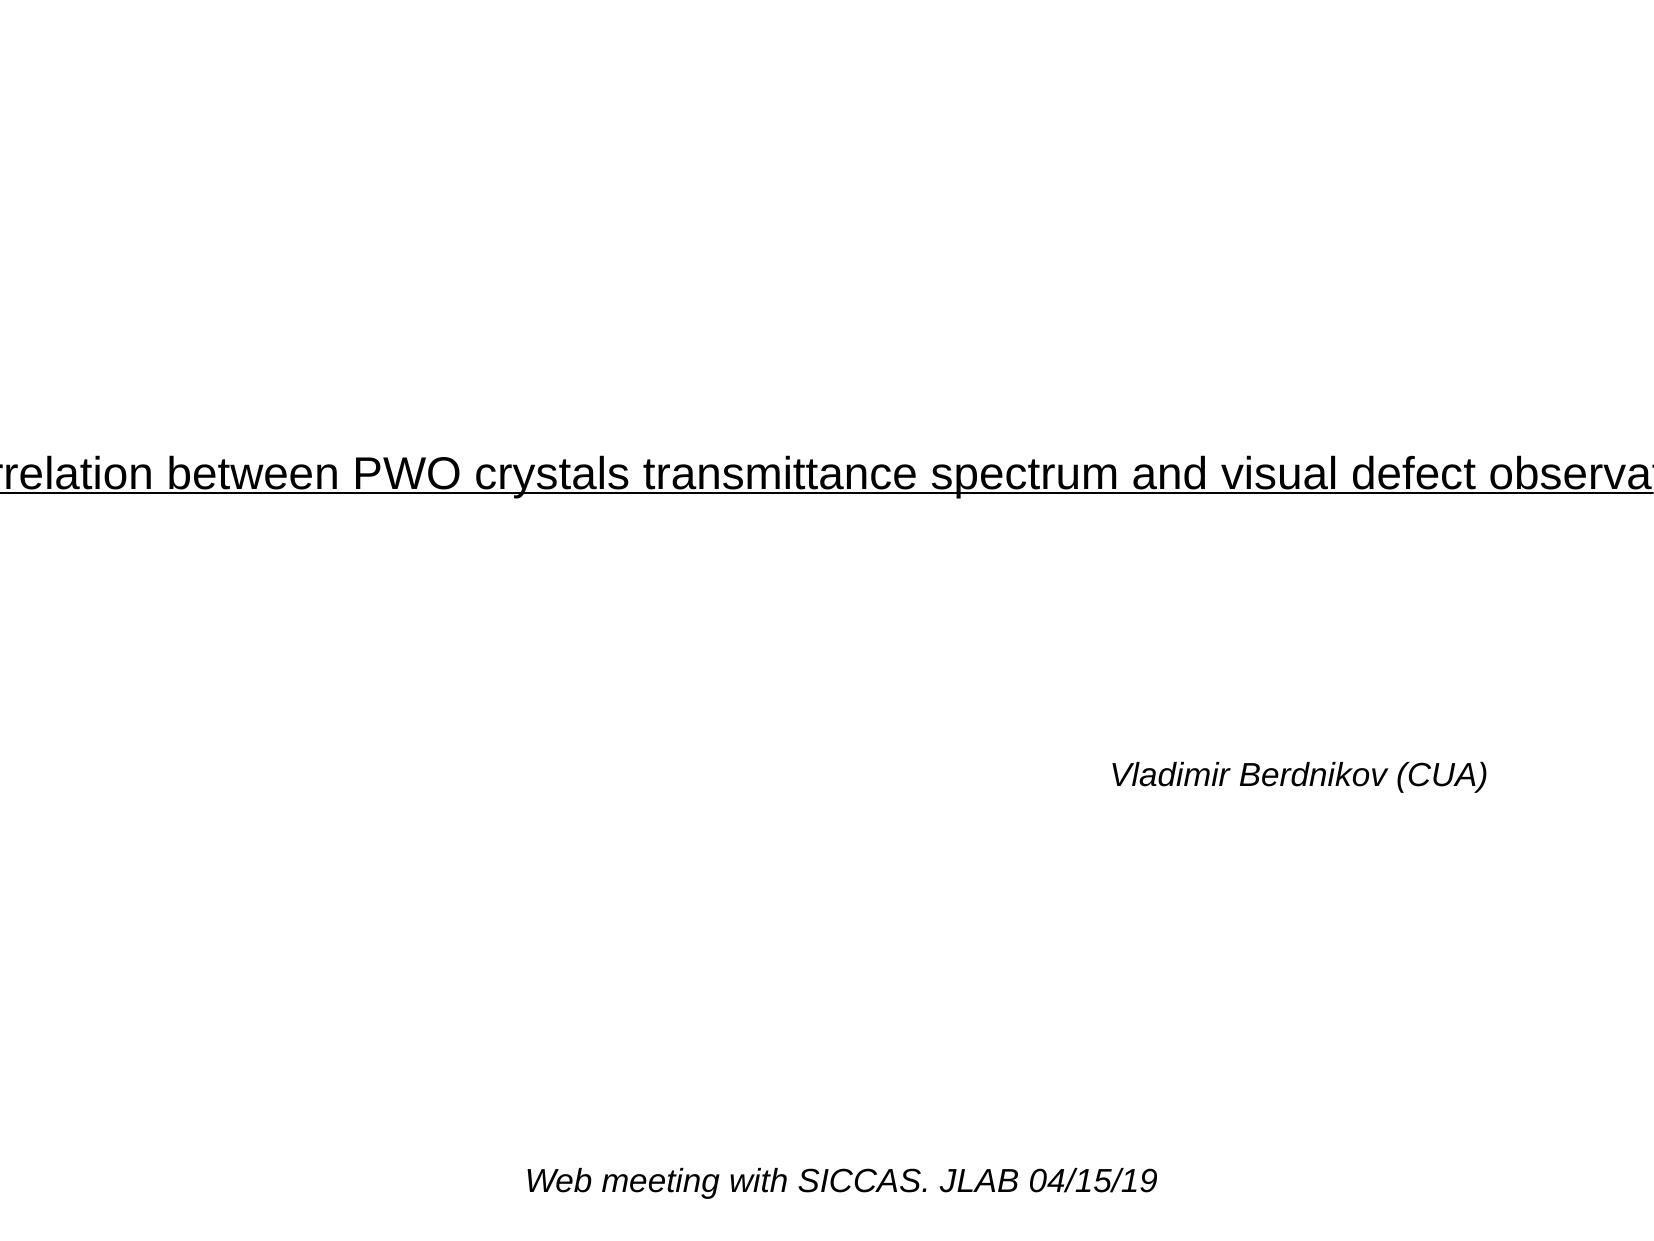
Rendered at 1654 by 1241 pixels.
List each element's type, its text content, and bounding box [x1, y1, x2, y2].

text_box Vladimir Berdnikov (CUA) [1094, 748, 1654, 801]
text_box Web meeting with SICCAS. JLAB 04/15/19 [510, 1155, 1216, 1216]
text_box Correlation between PWO crystals transmittance spectrum and visual defect observations [165, 440, 1516, 557]
